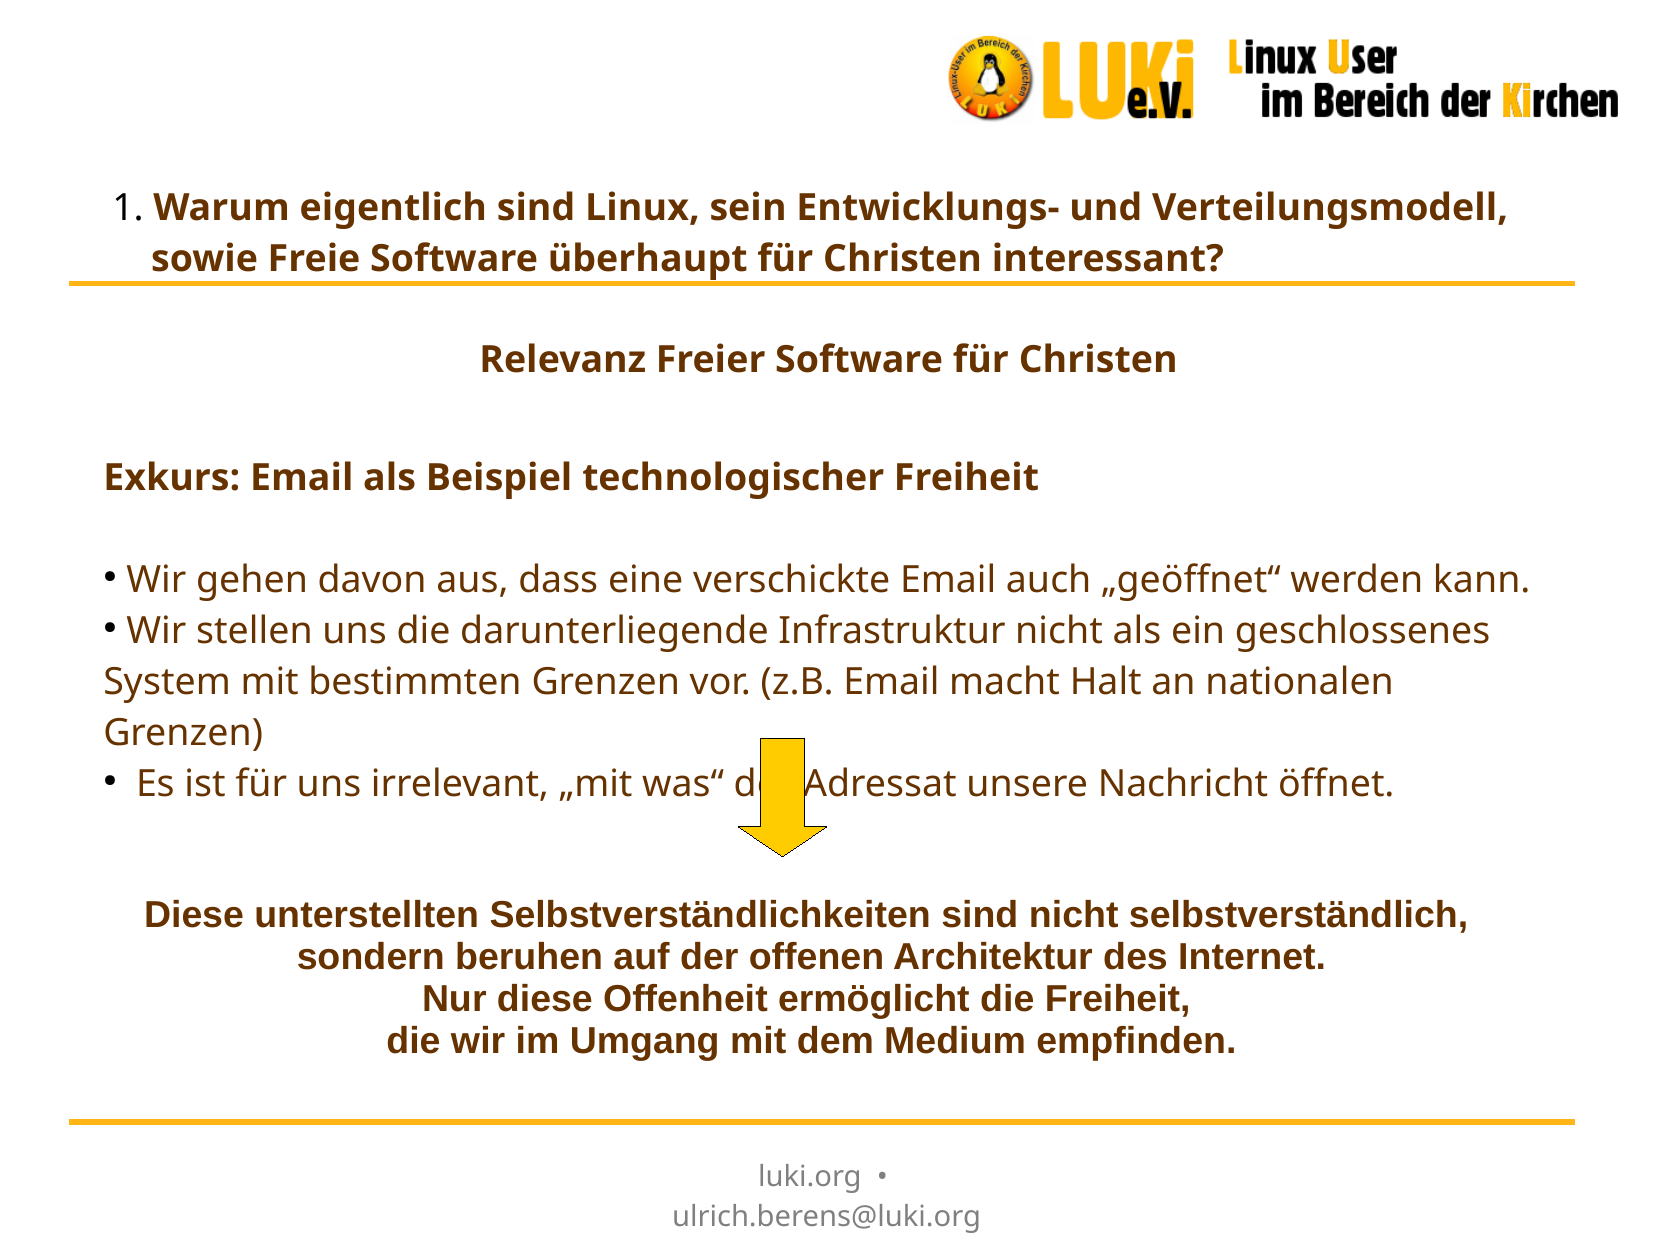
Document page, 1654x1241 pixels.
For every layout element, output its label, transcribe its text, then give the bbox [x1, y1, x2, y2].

text_box Diese unterstellten Selbstverständlichkeiten sind nicht selbstverständlich, sondern beruhen auf der offenen Architektur des Internet. Nur diese Offenheit ermöglicht die Freiheit, die wir im Umgang mit dem Medium empfinden. [29, 885, 1595, 1069]
text_box Warum eigentlich sind Linux, sein Entwicklungs- und Verteilungsmodell, sowie Freie Software überhaupt für Christen interessant? [88, 172, 1625, 276]
text_box [738, 738, 827, 857]
text_box Exkurs: Email als Beispiel technologischer Freiheit Wir gehen davon aus, dass eine verschickte Email auch „geöffnet“ werden kann. Wir stellen uns die darunterliegende Infrastruktur nicht als ein geschlossenes System mit bestimmten Grenzen vor. (z.B. Email macht Halt an nationalen Grenzen) Es ist für uns irrelevant, „mit was“ der Adressat unsere Nachricht öffnet. [88, 442, 1565, 722]
text_box luki.org • ulrich.berens@luki.org [590, 1144, 1063, 1201]
picture [944, 29, 1625, 130]
text_box Relevanz Freier Software für Christen [464, 324, 1241, 384]
